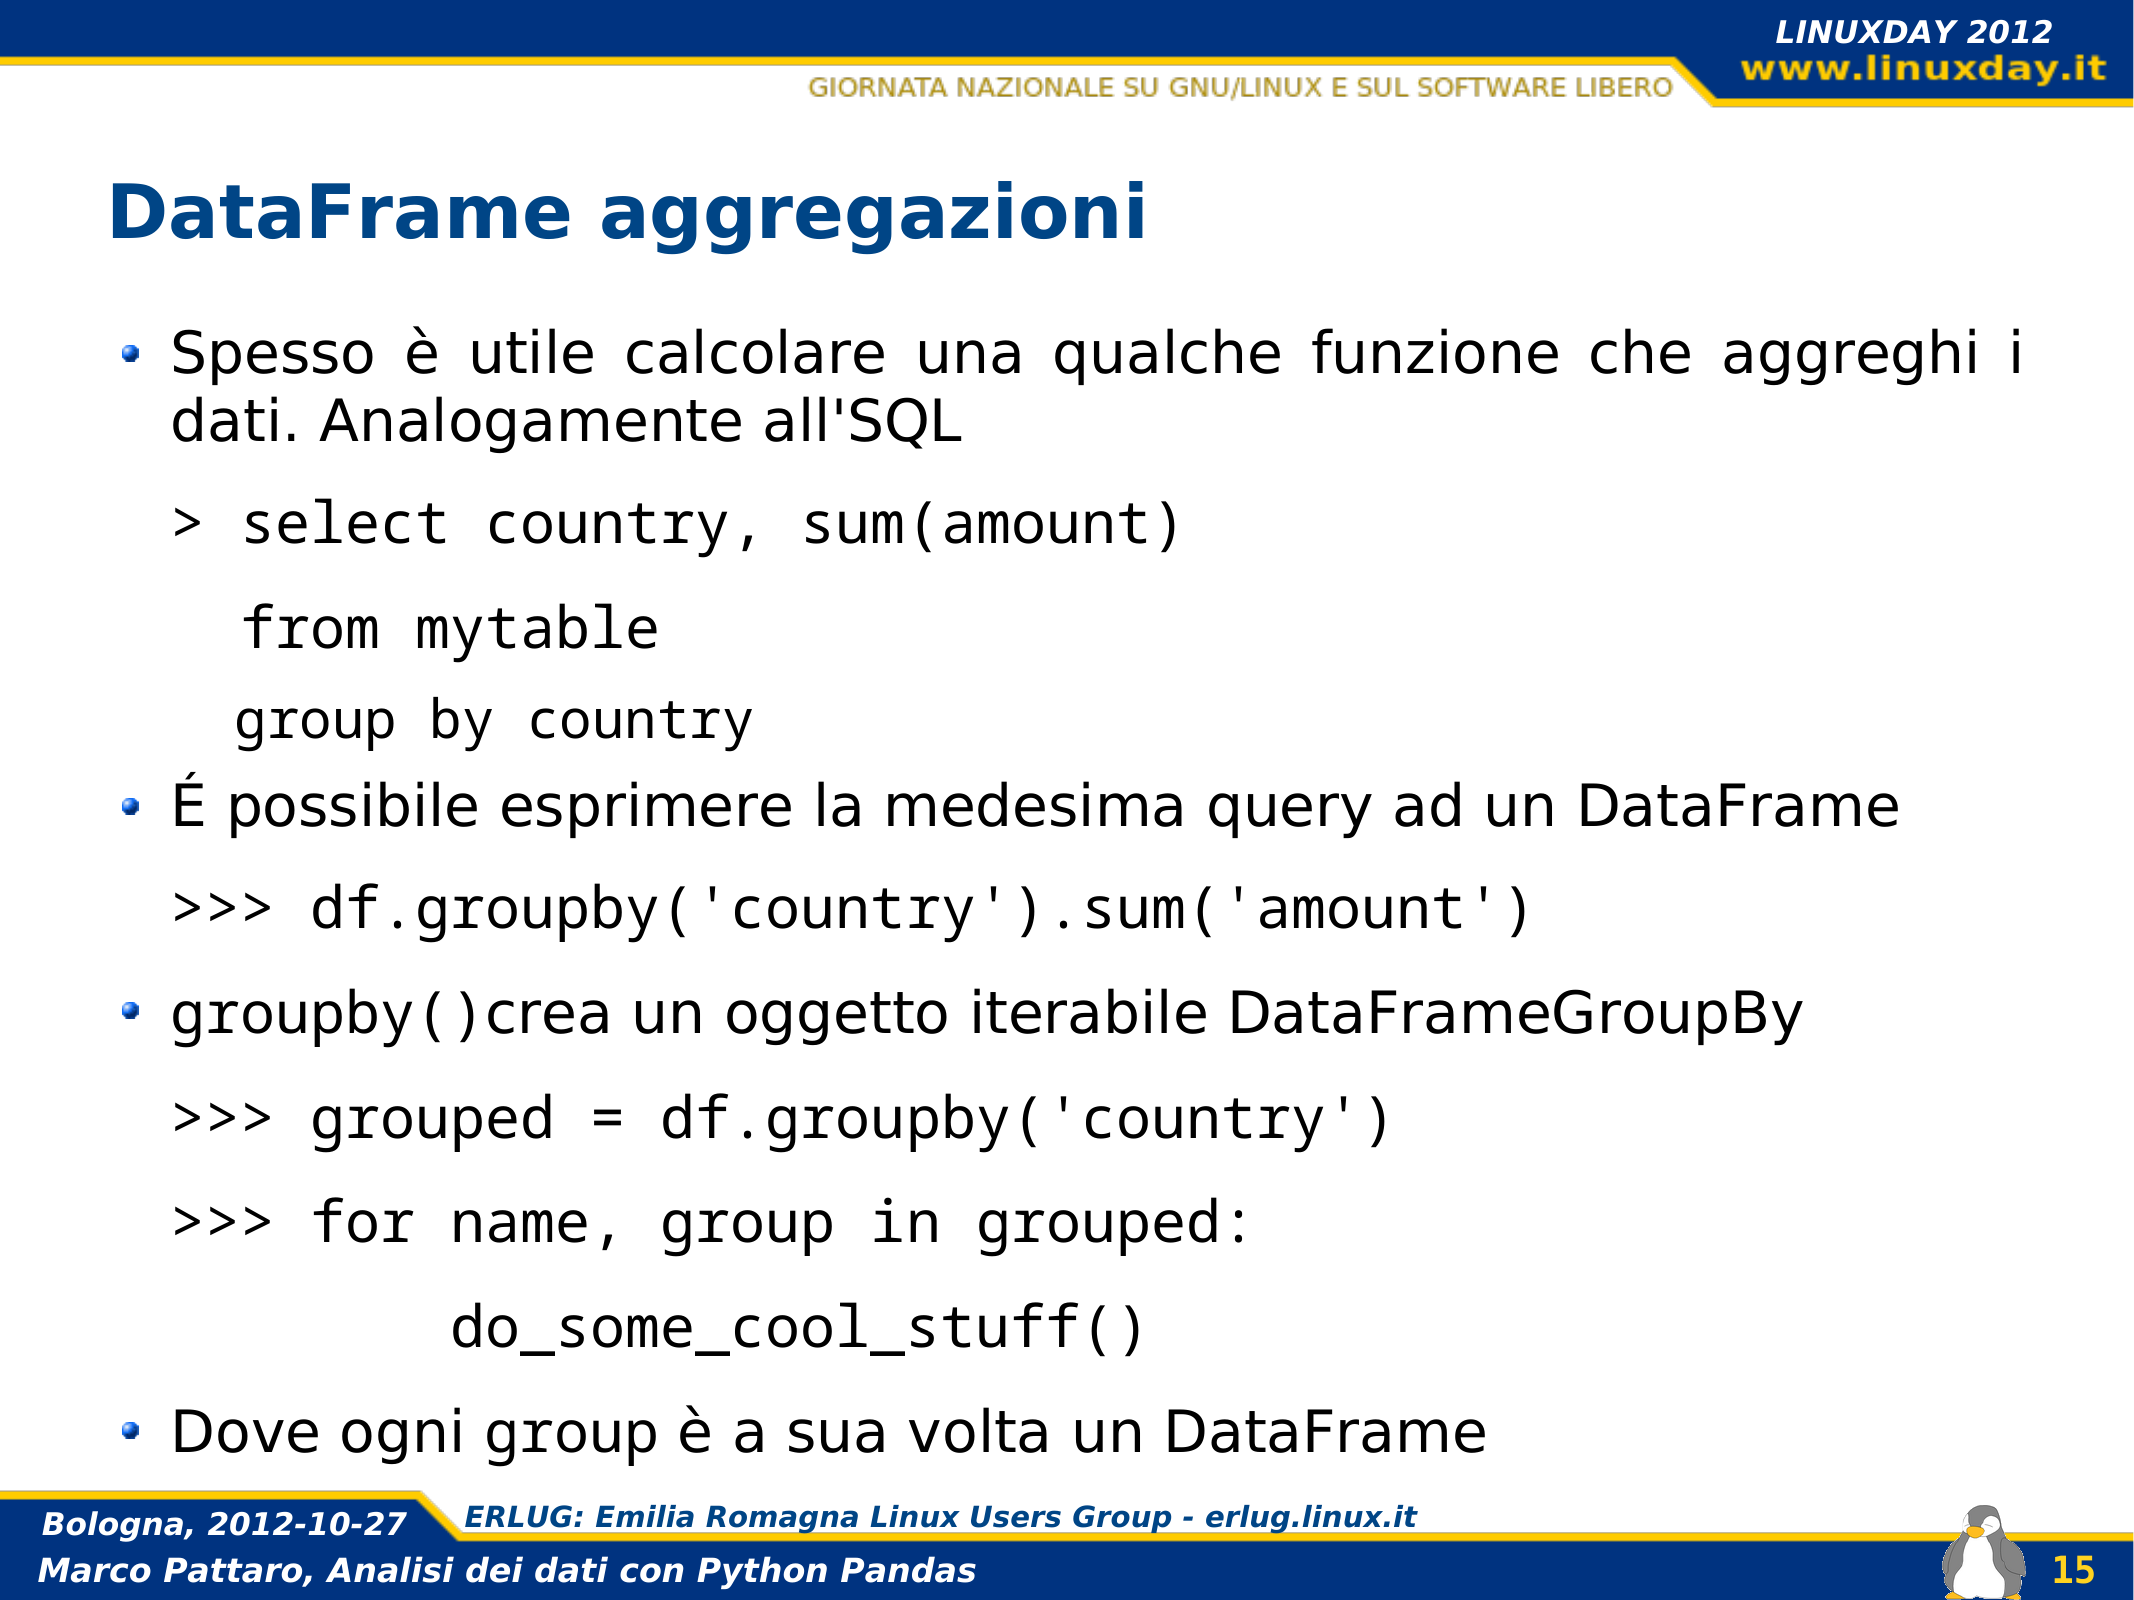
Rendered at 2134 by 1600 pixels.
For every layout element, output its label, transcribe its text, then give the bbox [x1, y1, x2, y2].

title DataFrame aggregazioni [106, 159, 2080, 267]
picture [0, 0, 2134, 1600]
list Spesso è utile calcolare una qualche funzione che aggreghi i dati. Analogamente all'SQL > select country, sum(amount) from mytable group by country É possibile esprimere la medesima query ad un DataFrame >>> df.groupby('country').sum('amount') groupby()crea un oggetto iterabile DataFrameGroupBy >>> grouped = df.groupby('country') >>> for name, group in grouped: do_some_cool_stuff() Dove ogni group è a sua volta un DataFrame [106, 319, 2027, 1441]
